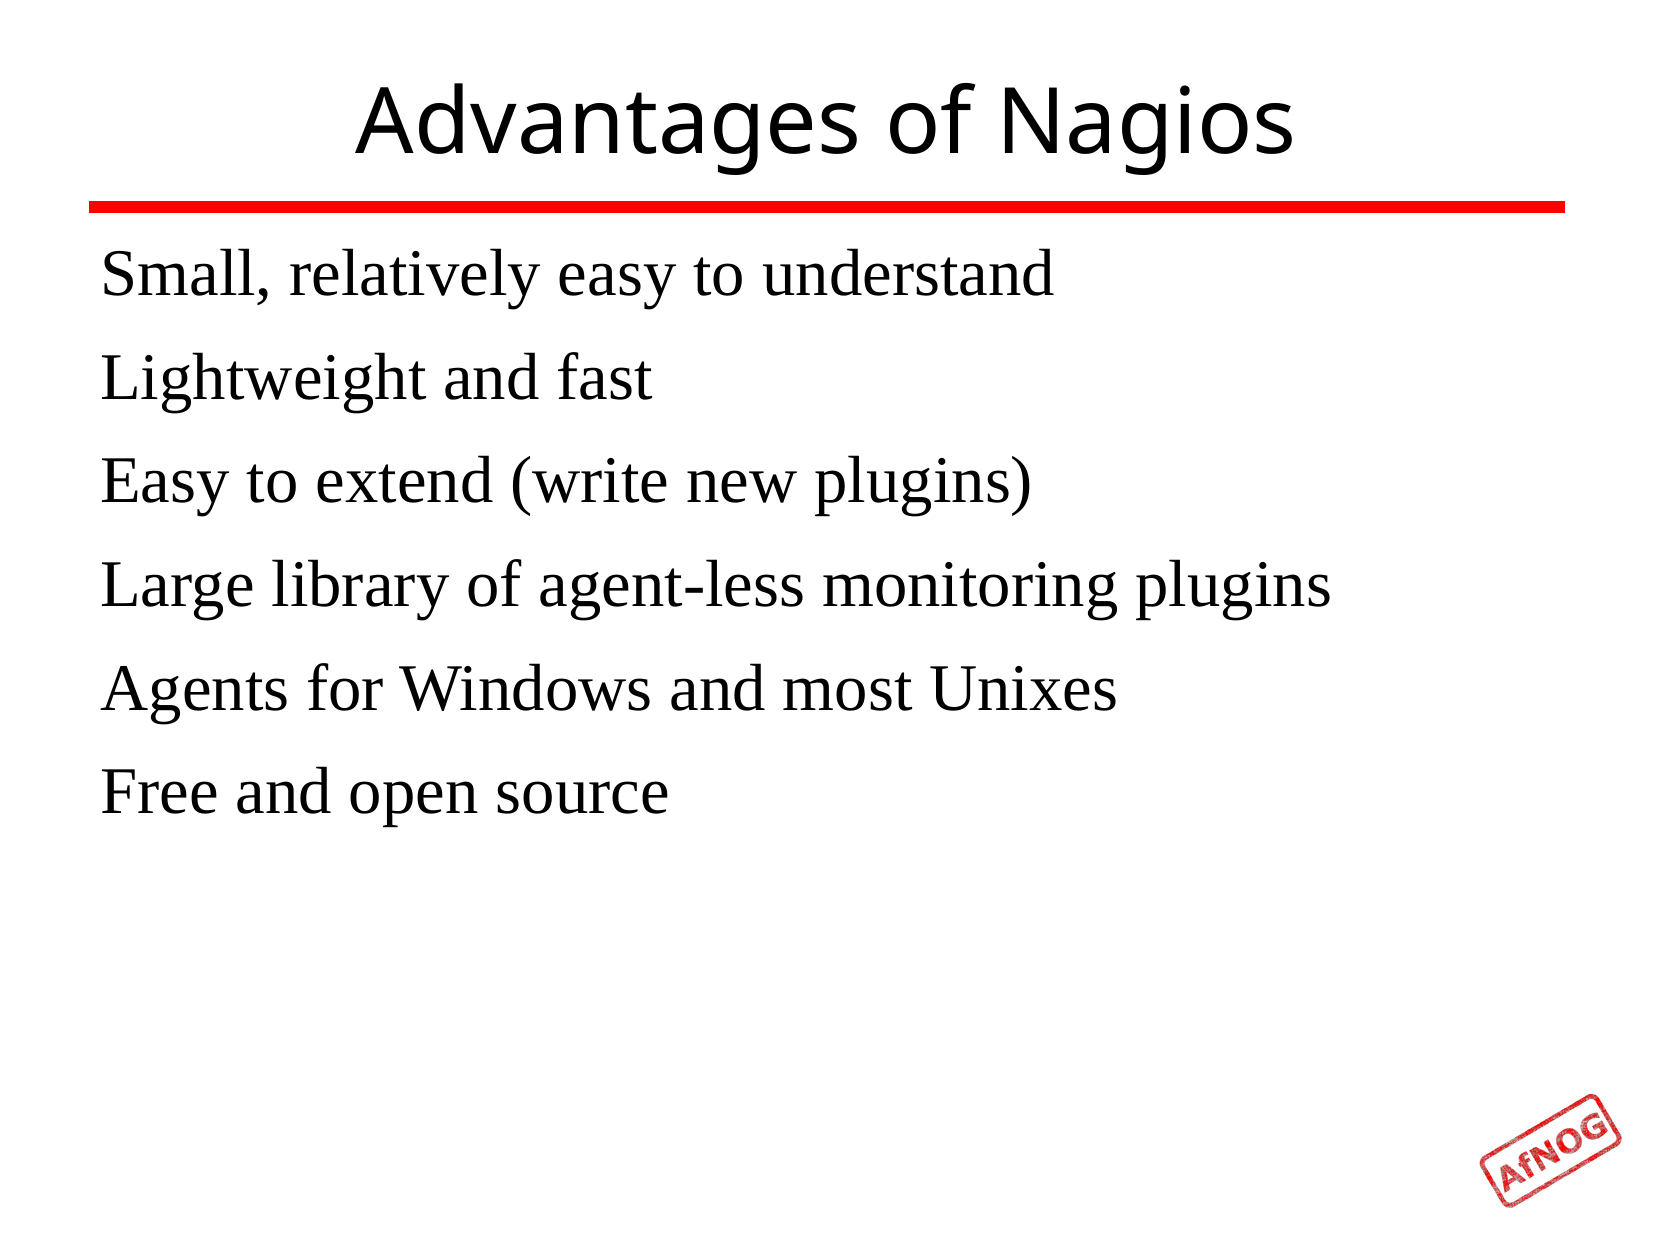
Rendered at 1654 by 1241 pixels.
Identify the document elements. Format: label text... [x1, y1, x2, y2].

picture [1476, 1090, 1625, 1211]
list Small, relatively easy to understand Lightweight and fast Easy to extend (write new plugins) Large library of agent-less monitoring plugins Agents for Windows and most Unixes Free and open source [82, 236, 1571, 1108]
title Advantages of Nagios [88, 36, 1565, 200]
